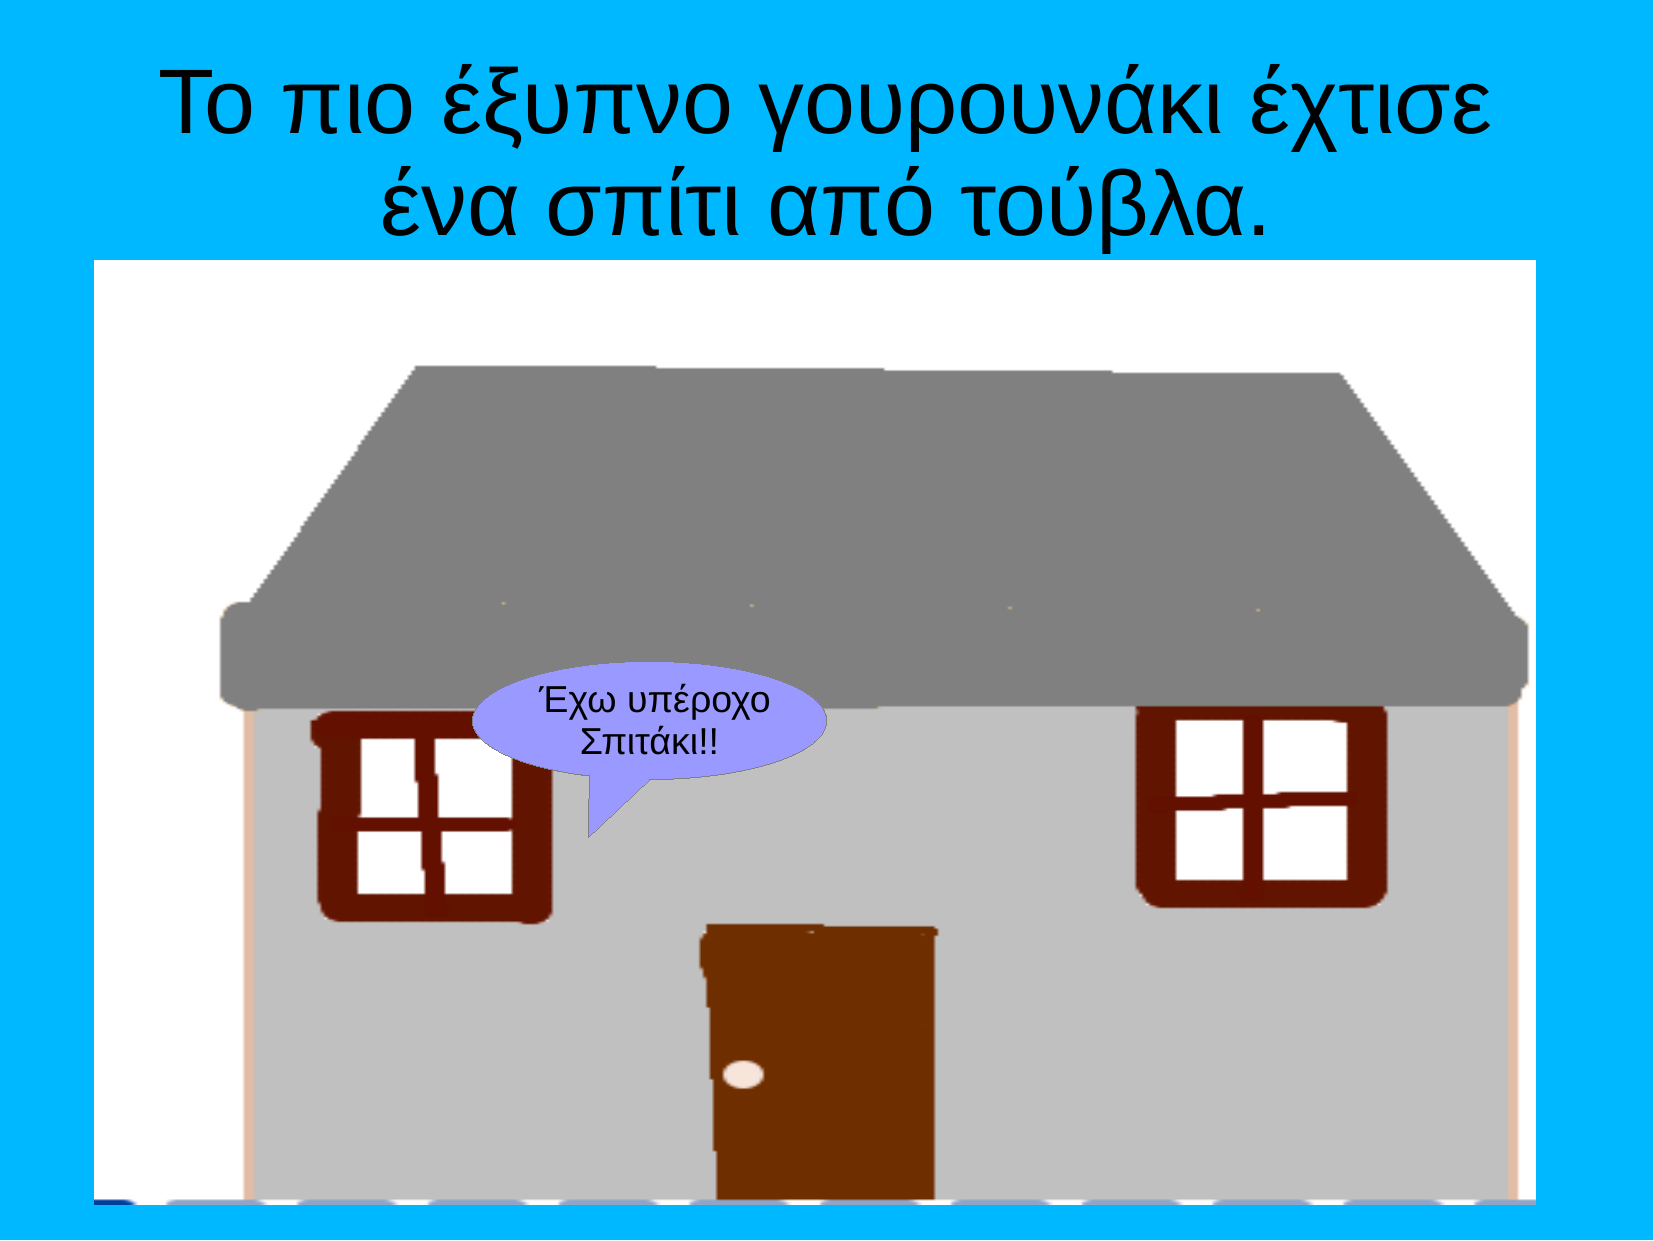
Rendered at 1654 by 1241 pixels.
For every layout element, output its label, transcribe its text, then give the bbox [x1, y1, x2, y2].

picture [95, 261, 1535, 1204]
title Το πιο έξυπνο γουρουνάκι έχτισε ένα σπίτι από τούβλα. [82, 49, 1571, 257]
text_box Έχω υπέροχο Σπιτάκι!! [472, 661, 827, 838]
